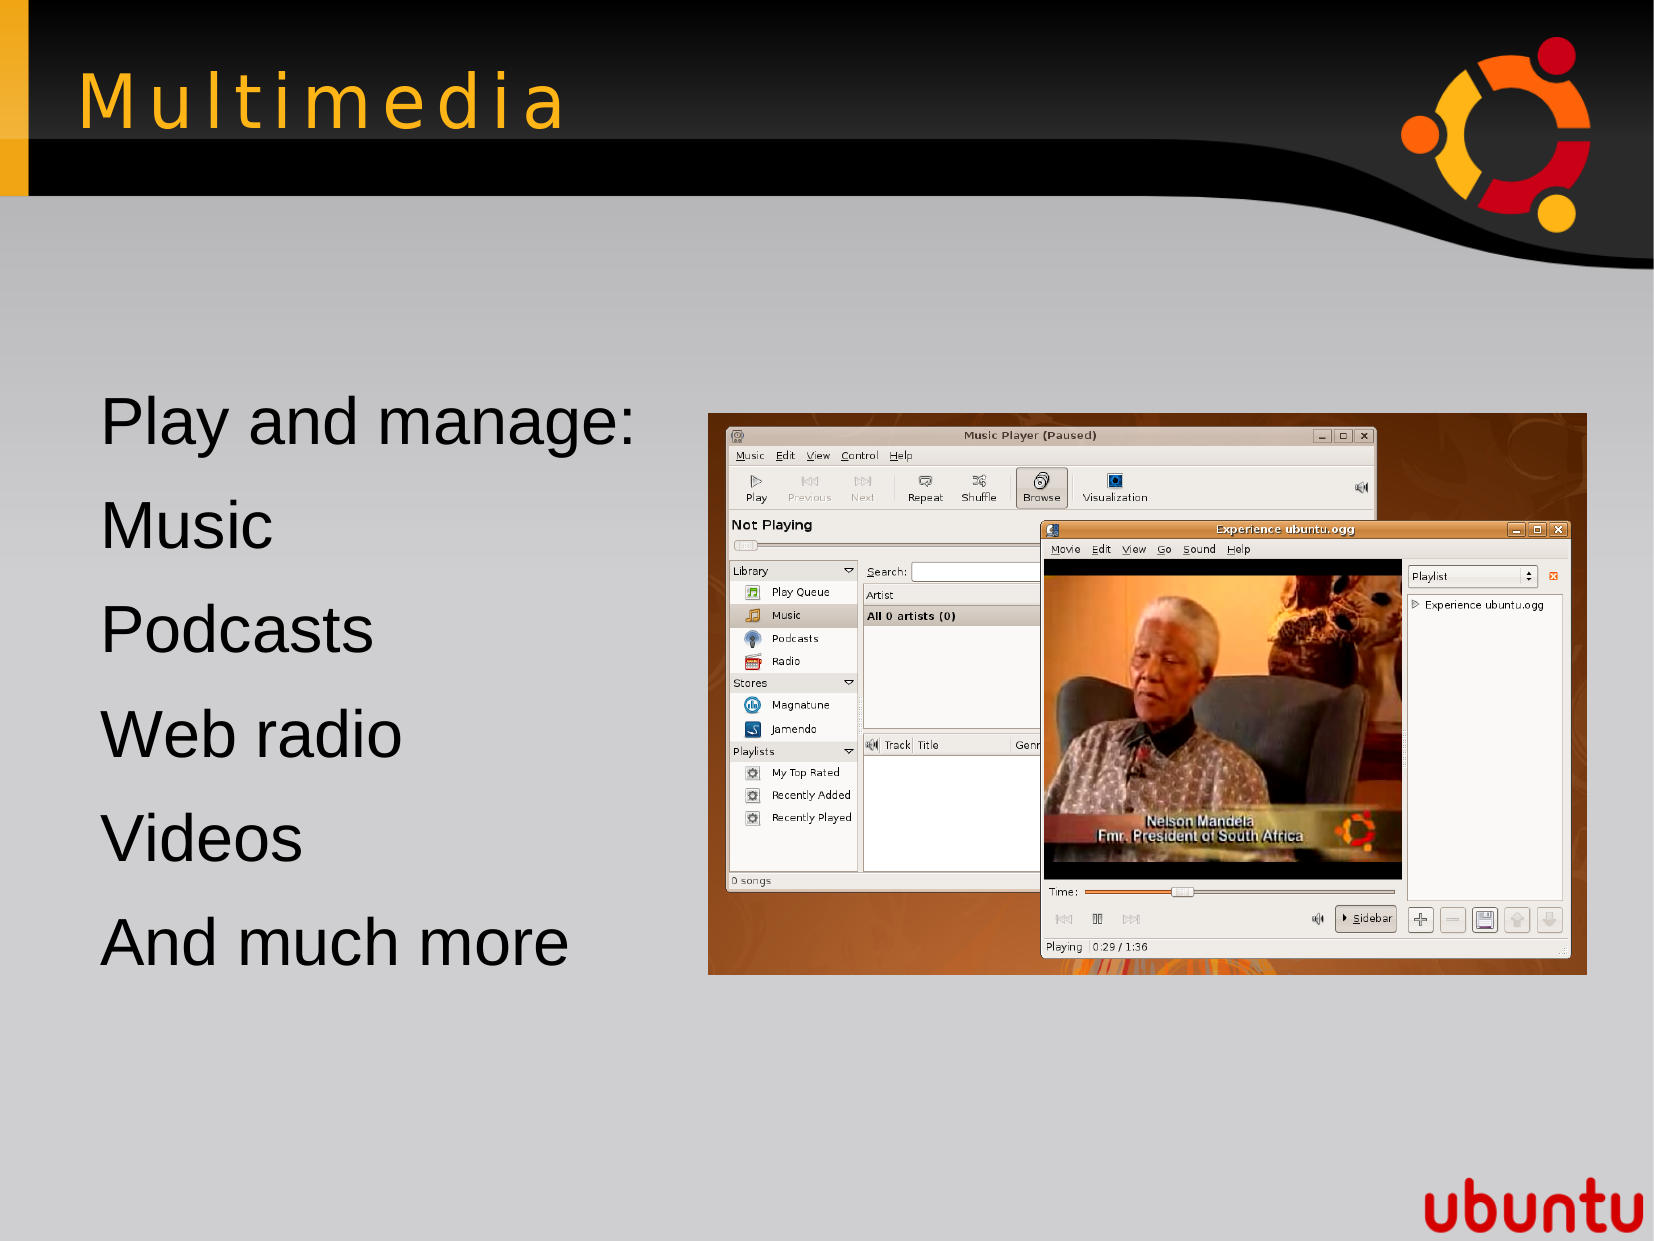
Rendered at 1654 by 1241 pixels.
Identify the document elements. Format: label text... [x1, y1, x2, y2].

title Multimedia [76, 0, 1300, 207]
list Play and manage: Music Podcasts Web radio Videos And much more [82, 383, 1571, 1094]
picture [0, 0, 1654, 1241]
